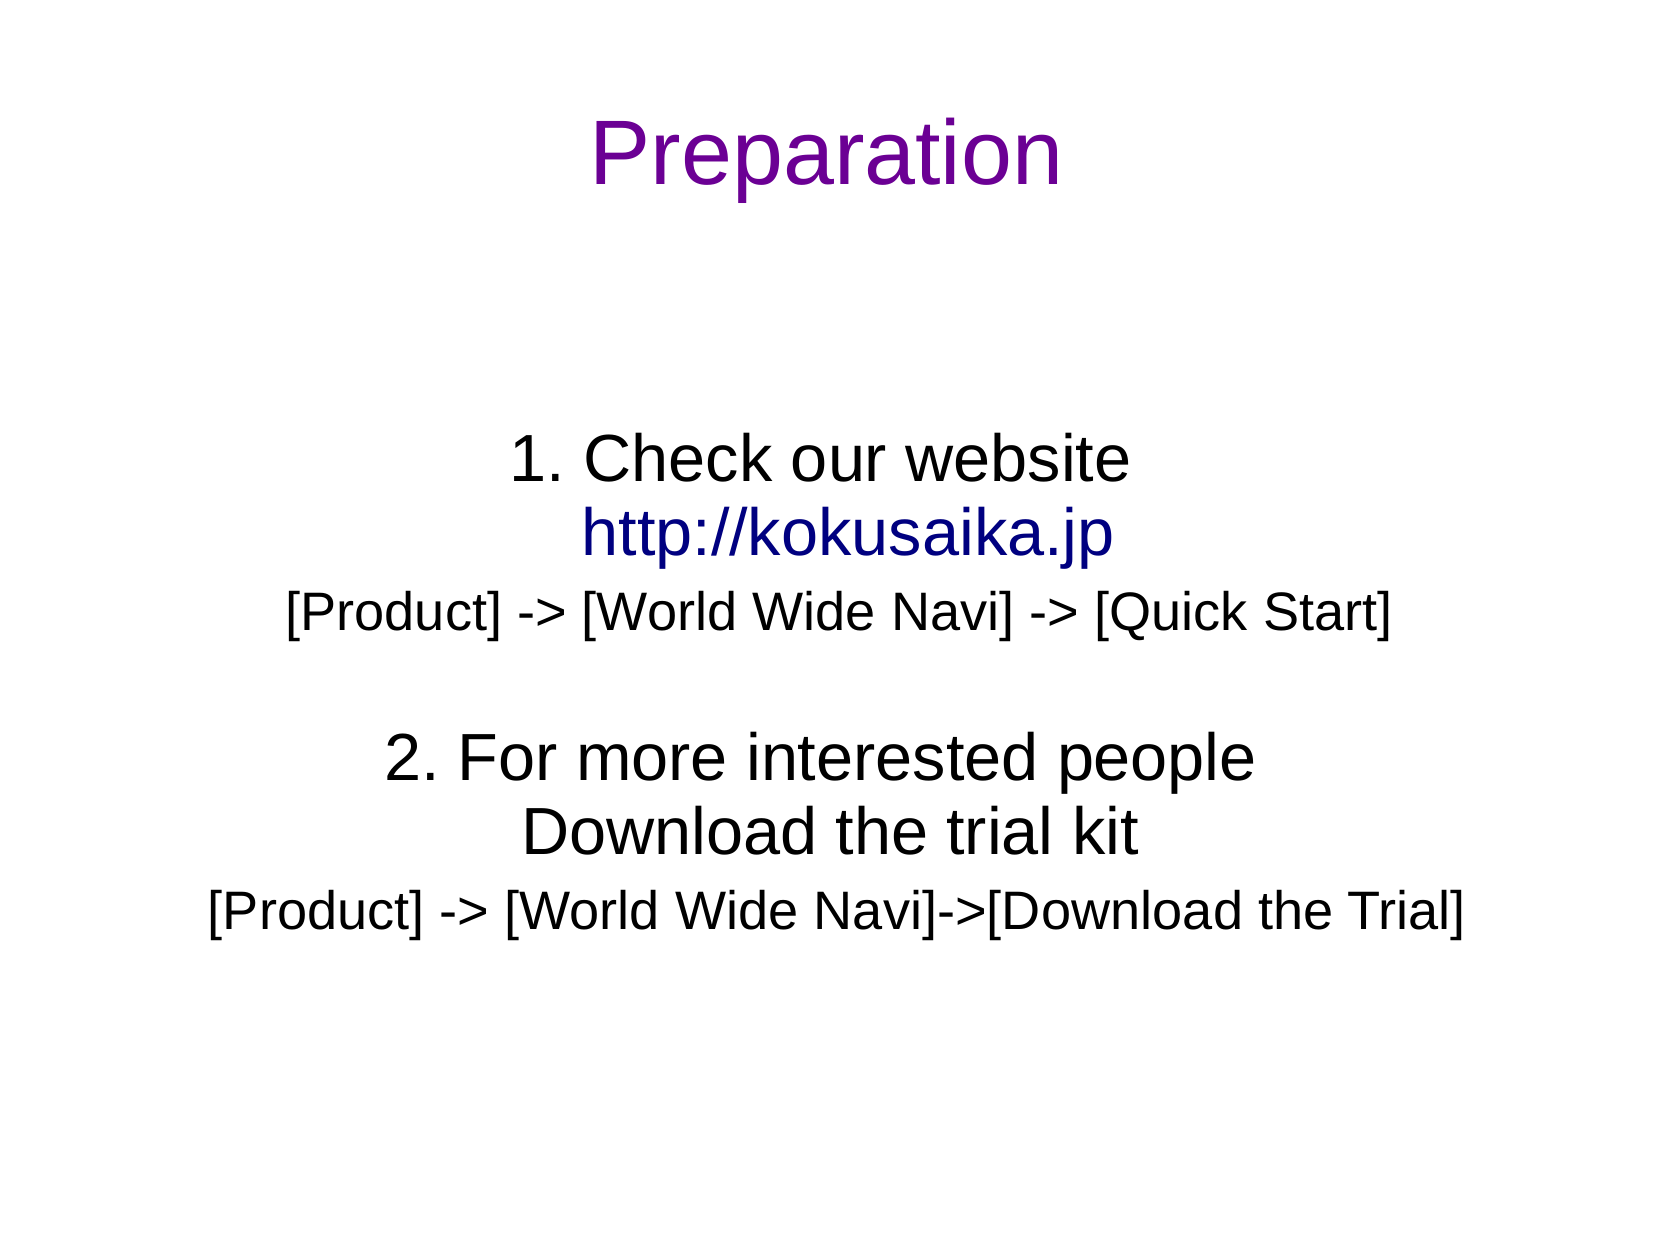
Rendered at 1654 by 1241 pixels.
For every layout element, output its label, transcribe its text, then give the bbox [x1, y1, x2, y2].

title Preparation [82, 56, 1571, 250]
subtitle 1. Check our website http://kokusaika.jp [Product] -> [World Wide Navi] -> [Quick Start] 2. For more interested people Download the trial kit [Product] -> [World Wide Navi]->[Download the Trial] [76, 280, 1565, 1085]
